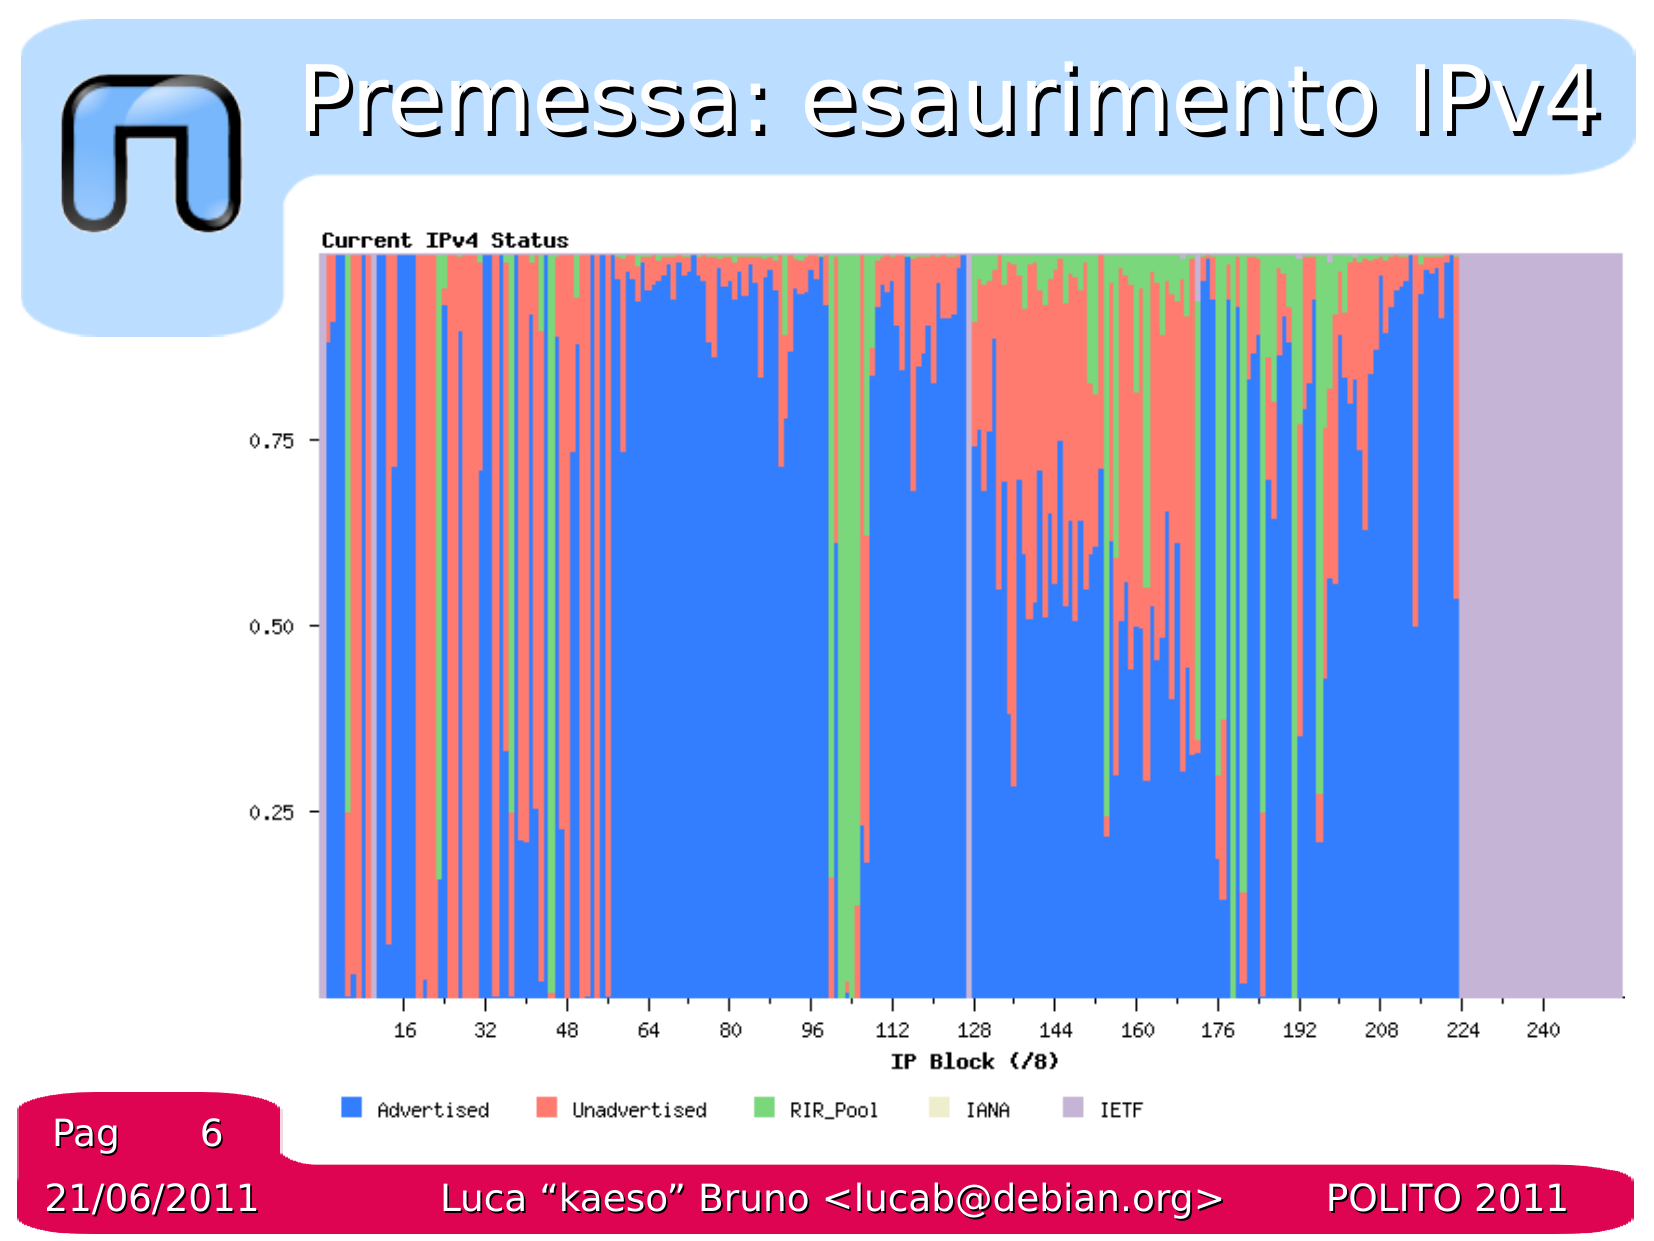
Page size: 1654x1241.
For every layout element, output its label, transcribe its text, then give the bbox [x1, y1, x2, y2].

text_box Luca “kaeso” Bruno <lucab@debian.org> POLITO 2011 [425, 1169, 1585, 1241]
picture [0, 19, 1636, 1234]
text_box Pag <numero> [38, 1104, 424, 1178]
title Premessa: esaurimento IPv4 [265, 3, 1636, 196]
text_box 21/06/2011 [29, 1169, 284, 1241]
